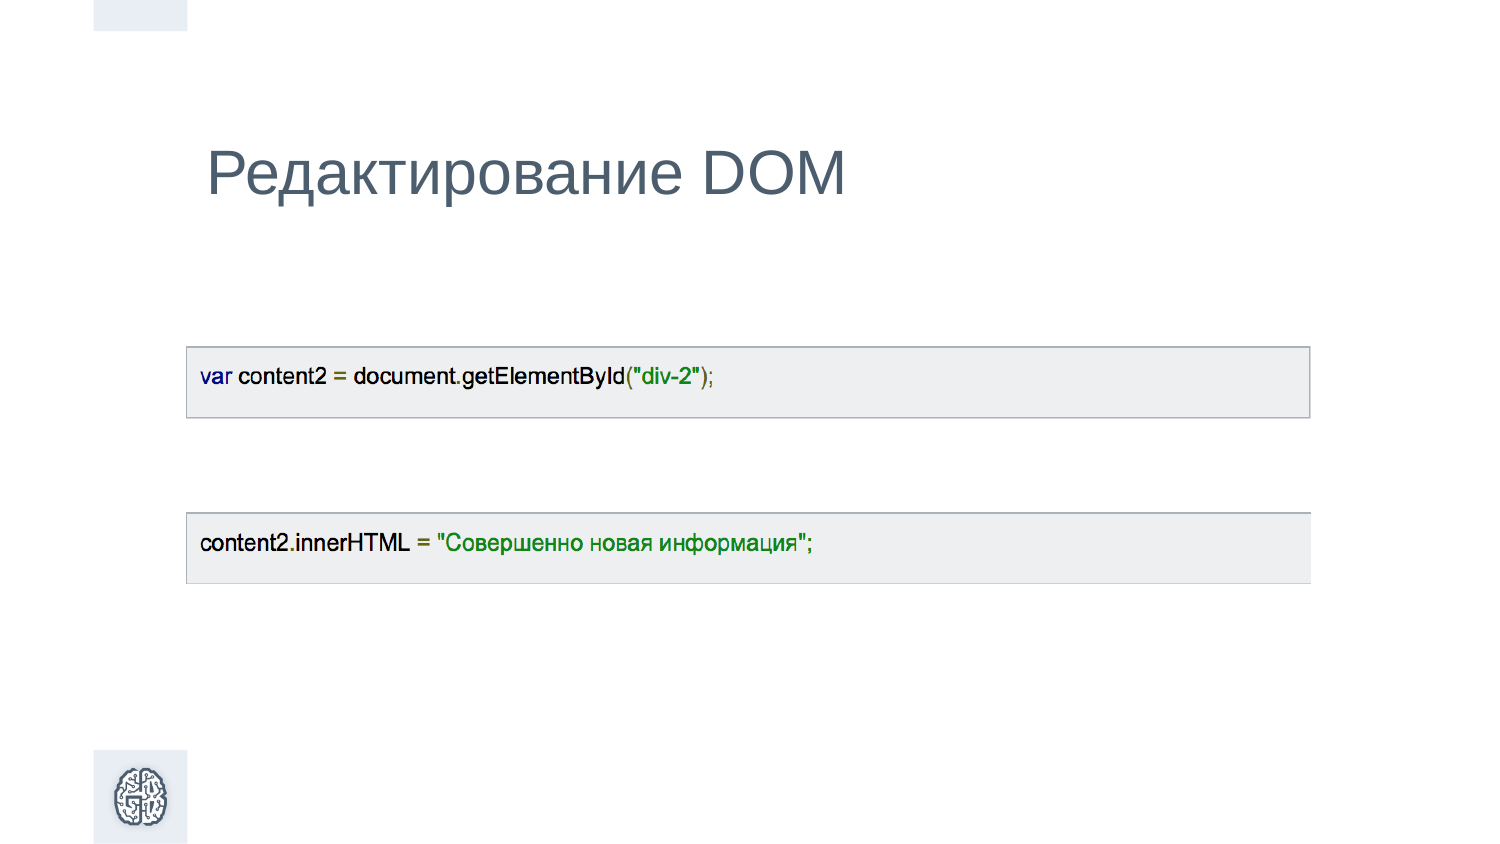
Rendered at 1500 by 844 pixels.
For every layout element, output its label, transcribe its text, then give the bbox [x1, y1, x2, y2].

title Редактирование DOM [186, 94, 1311, 244]
picture [106, 760, 175, 834]
picture [186, 511, 1311, 584]
picture [186, 343, 1311, 419]
